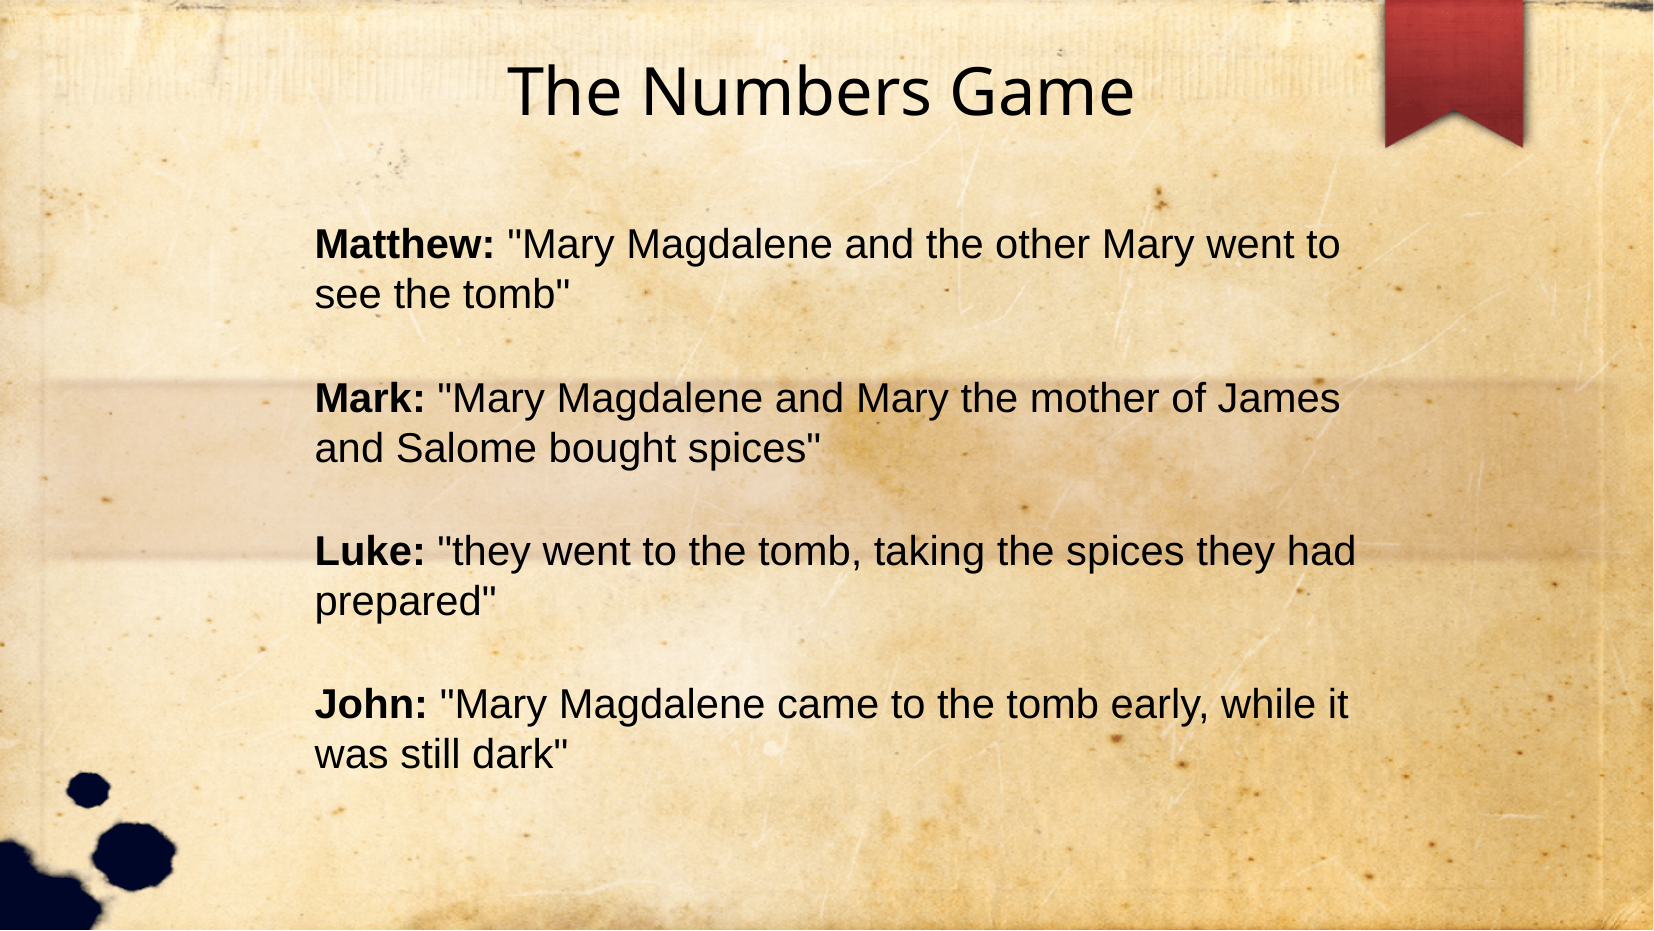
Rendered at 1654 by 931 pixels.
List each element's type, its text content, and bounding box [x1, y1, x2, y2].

picture [0, 0, 1654, 930]
title The Numbers Game [289, 0, 1355, 194]
text_box Matthew: "Mary Magdalene and the other Mary went to see the tomb" Mark: "Mary Magdalene and Mary the mother of James and Salome bought spices" Luke: "they went to the tomb, taking the spices they had prepared" John: "Mary Magdalene came to the tomb early, while it was still dark" [299, 209, 1380, 900]
